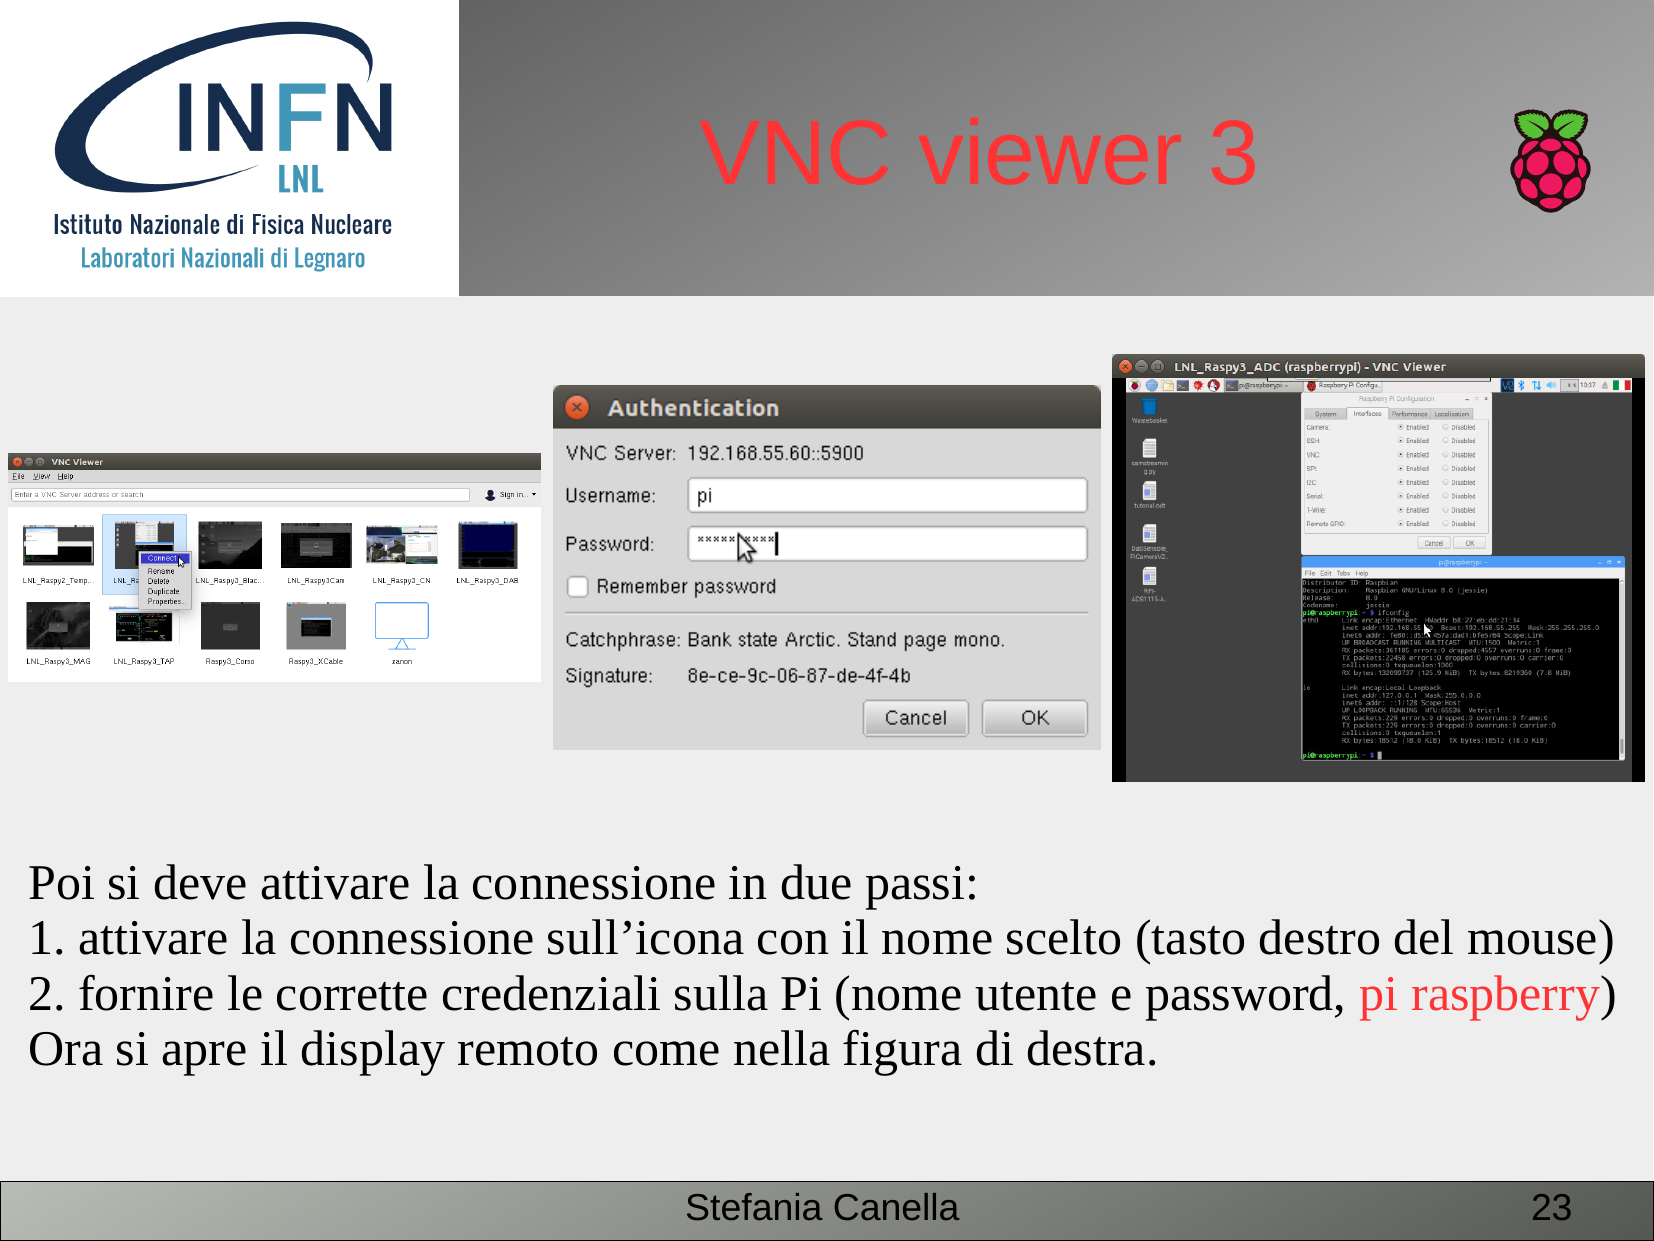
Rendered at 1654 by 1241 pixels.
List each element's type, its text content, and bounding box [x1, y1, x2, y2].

text_box [0, 1181, 670, 1241]
text_box [459, 0, 1654, 296]
picture [8, 453, 541, 682]
text_box Poi si deve attivare la connessione in due passi: attivare la connessione sull’icona con il nome scelto (tasto destro del mouse) fornire le corrette credenziali sulla Pi (nome utente e password, pi raspberry) Ora si apre il display remoto come nella figura di destra. [28, 844, 1626, 1087]
text_box Stefania Canella [670, 1178, 984, 1241]
picture [0, 0, 459, 297]
text_box [984, 1181, 1516, 1241]
text_box <number> [1516, 1178, 1654, 1241]
picture [1112, 354, 1645, 782]
picture [553, 385, 1101, 750]
title VNC viewer 3 [459, 49, 1571, 257]
